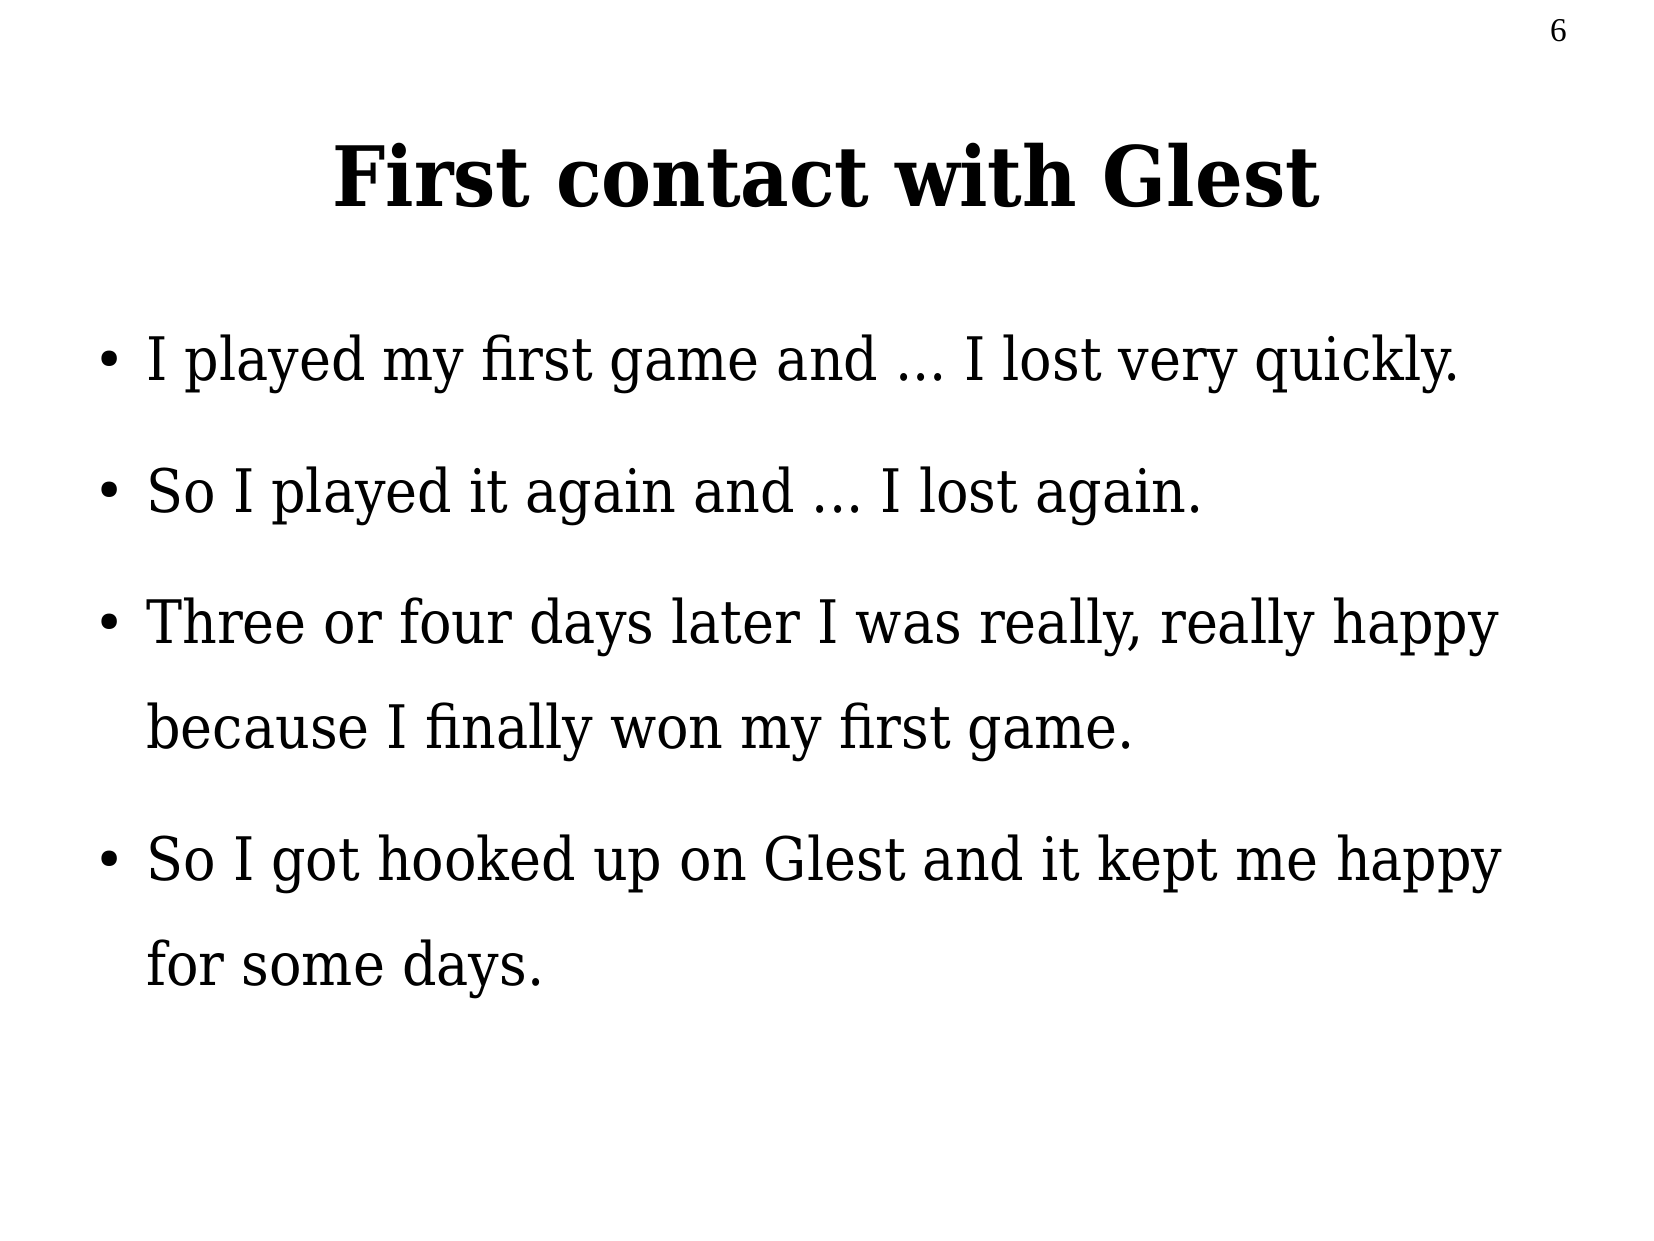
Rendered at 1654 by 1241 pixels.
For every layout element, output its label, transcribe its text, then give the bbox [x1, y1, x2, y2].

title First contact with Glest [82, 49, 1571, 257]
list I played my first game and ... I lost very quickly. So I played it again and ... I lost again. Three or four days later I was really, really happy because I finally won my first game. So I got hooked up on Glest and it kept me happy for some days. [82, 290, 1538, 1010]
